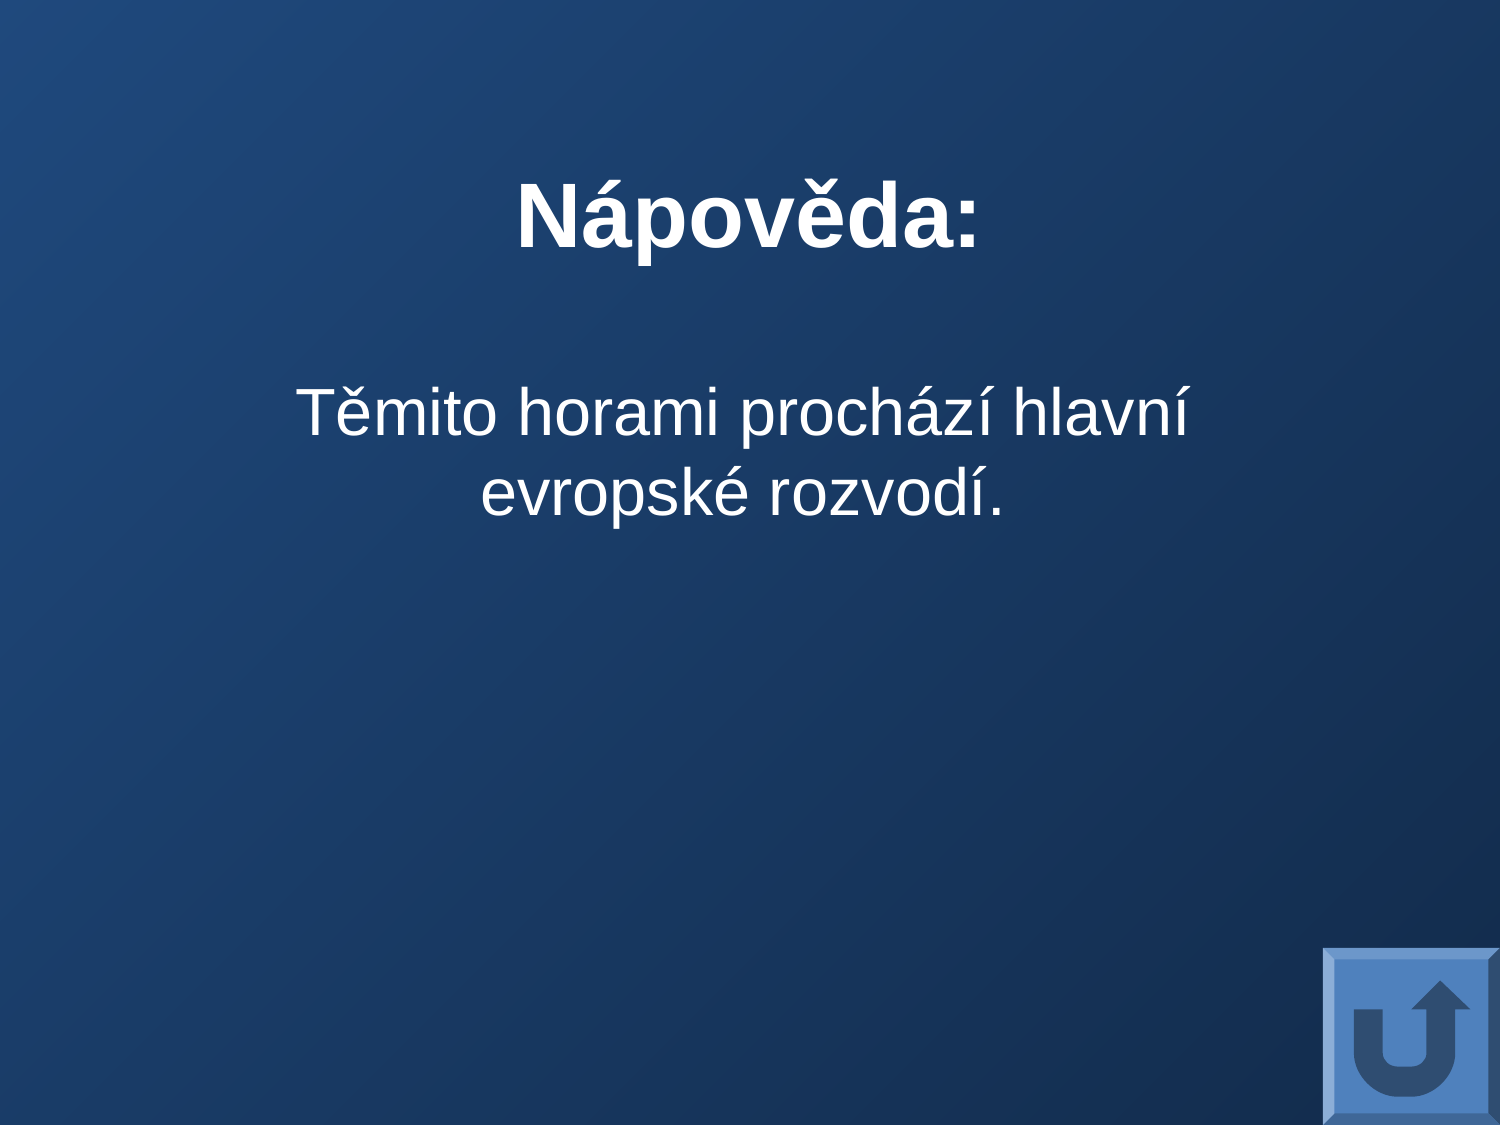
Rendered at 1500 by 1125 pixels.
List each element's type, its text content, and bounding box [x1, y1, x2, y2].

text_box [1324, 947, 1500, 1125]
title Nápověda: [112, 90, 1388, 332]
text_box Těmito horami prochází hlavní evropské rozvodí. [218, 361, 1269, 650]
